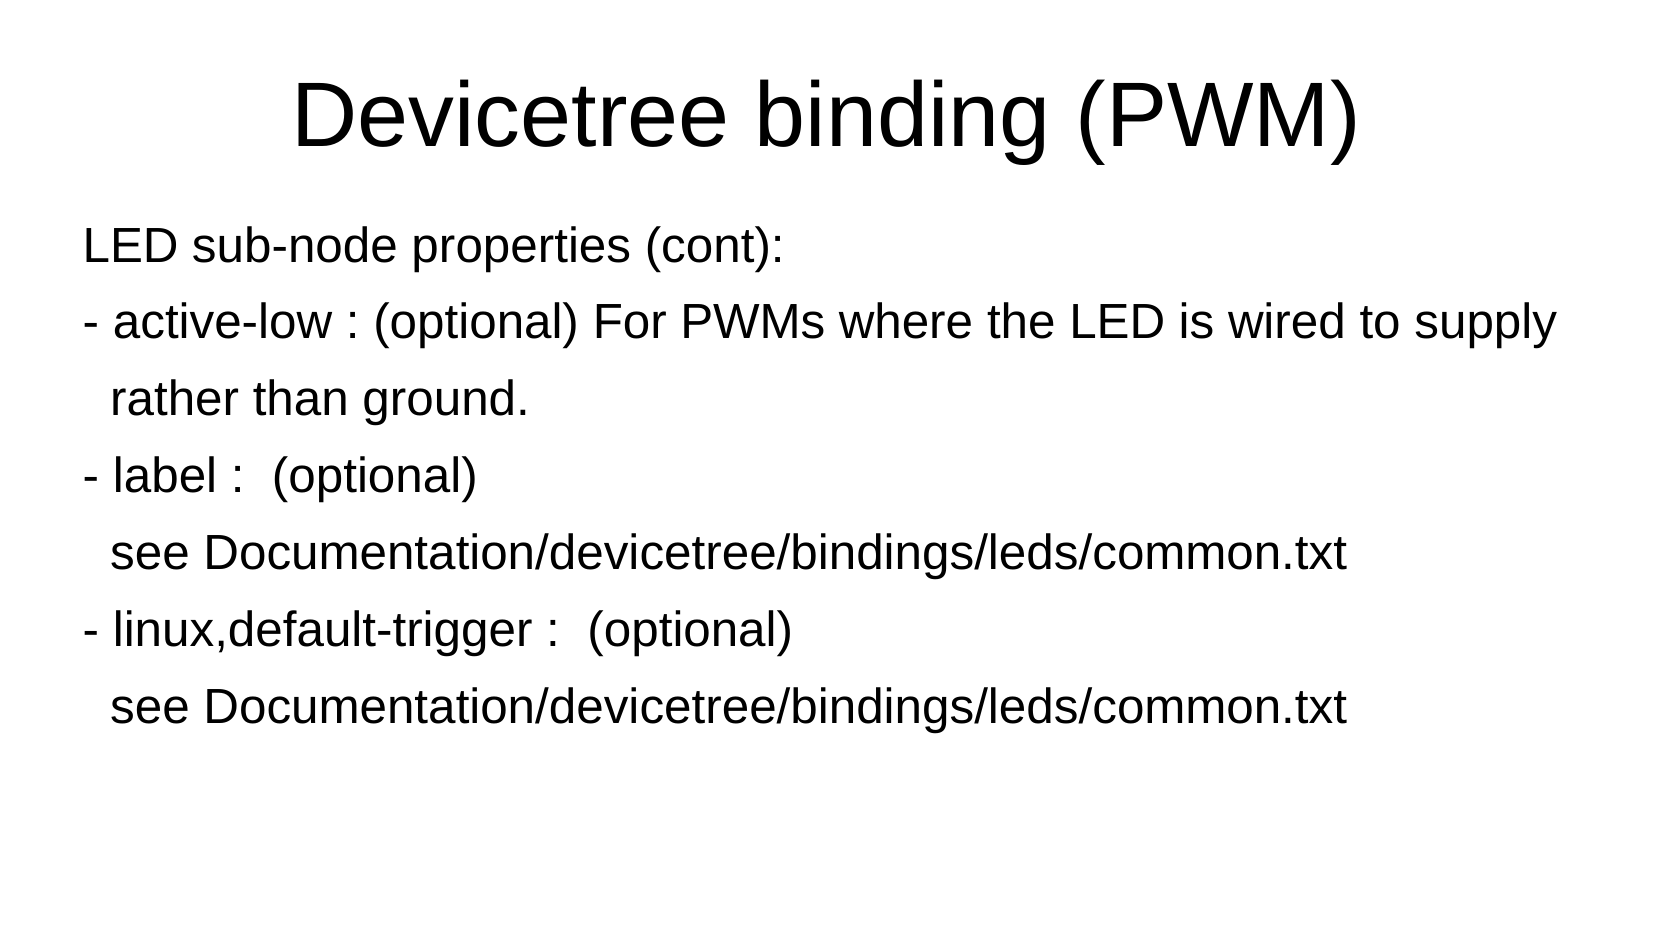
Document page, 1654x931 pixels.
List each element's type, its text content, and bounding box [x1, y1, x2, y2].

title Devicetree binding (PWM) [82, 37, 1571, 193]
list LED sub-node properties (cont): - active-low : (optional) For PWMs where the LED is wired to supply rather than ground. - label : (optional) see Documentation/devicetree/bindings/leds/common.txt - linux,default-trigger : (optional) see Documentation/devicetree/bindings/leds/common.txt [82, 217, 1571, 758]
